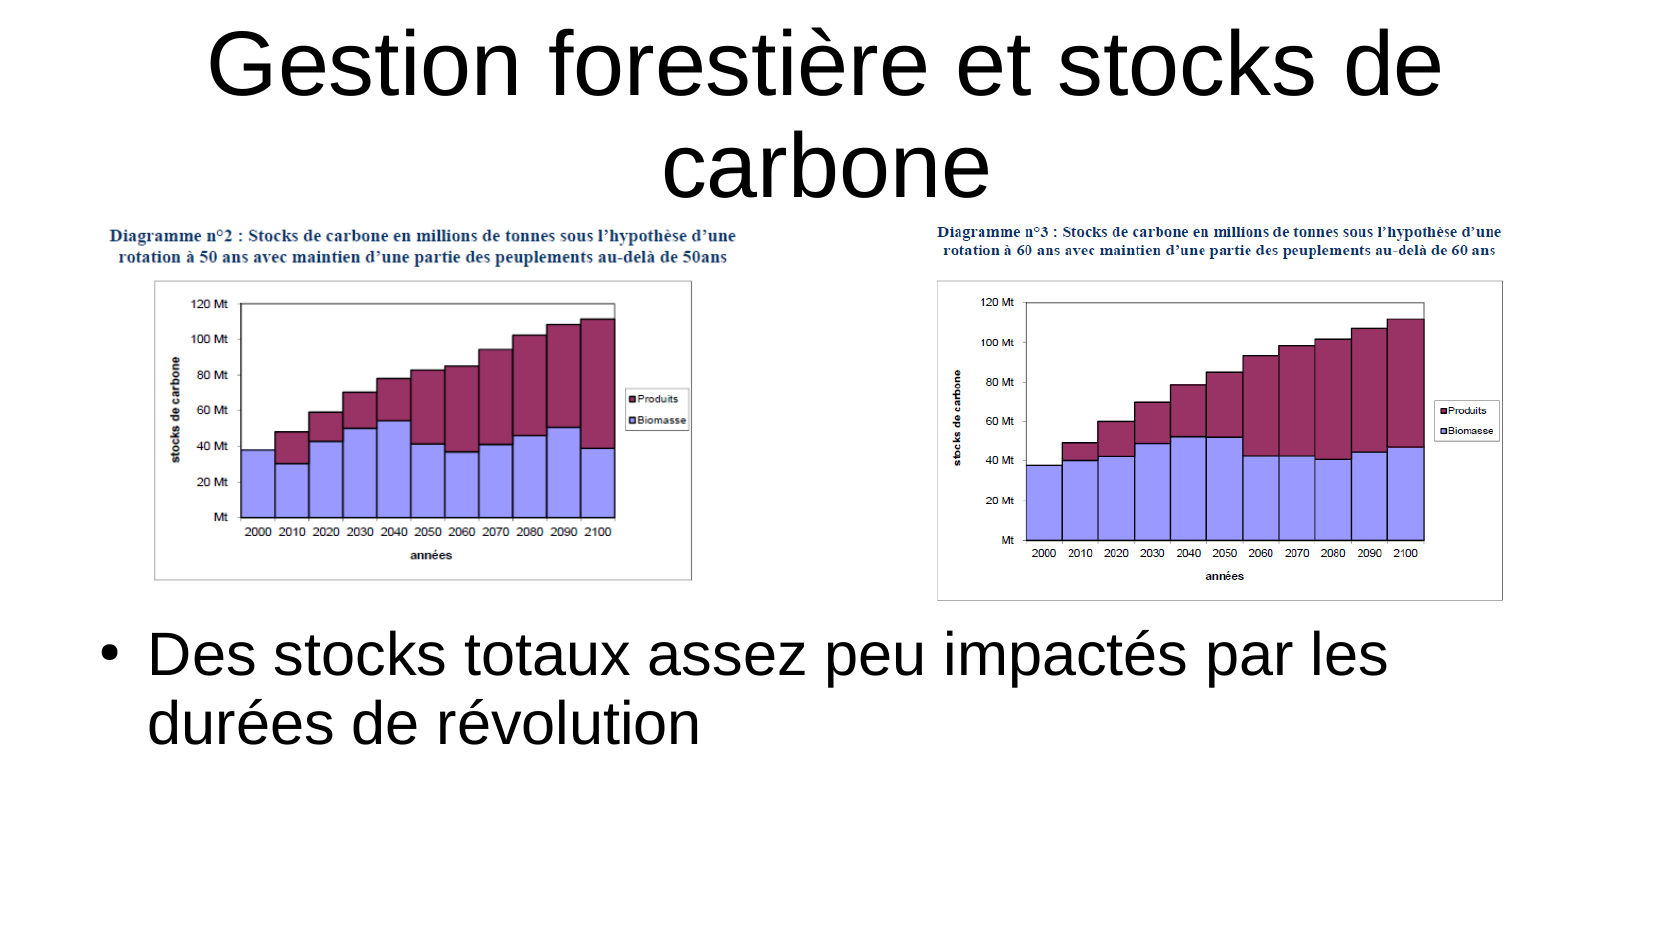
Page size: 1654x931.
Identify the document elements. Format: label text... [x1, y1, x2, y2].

picture [915, 206, 1515, 614]
list Des stocks totaux assez peu impactés par les durées de révolution [82, 620, 1571, 758]
picture [82, 217, 759, 625]
title Gestion forestière et stocks de carbone [82, 12, 1571, 218]
